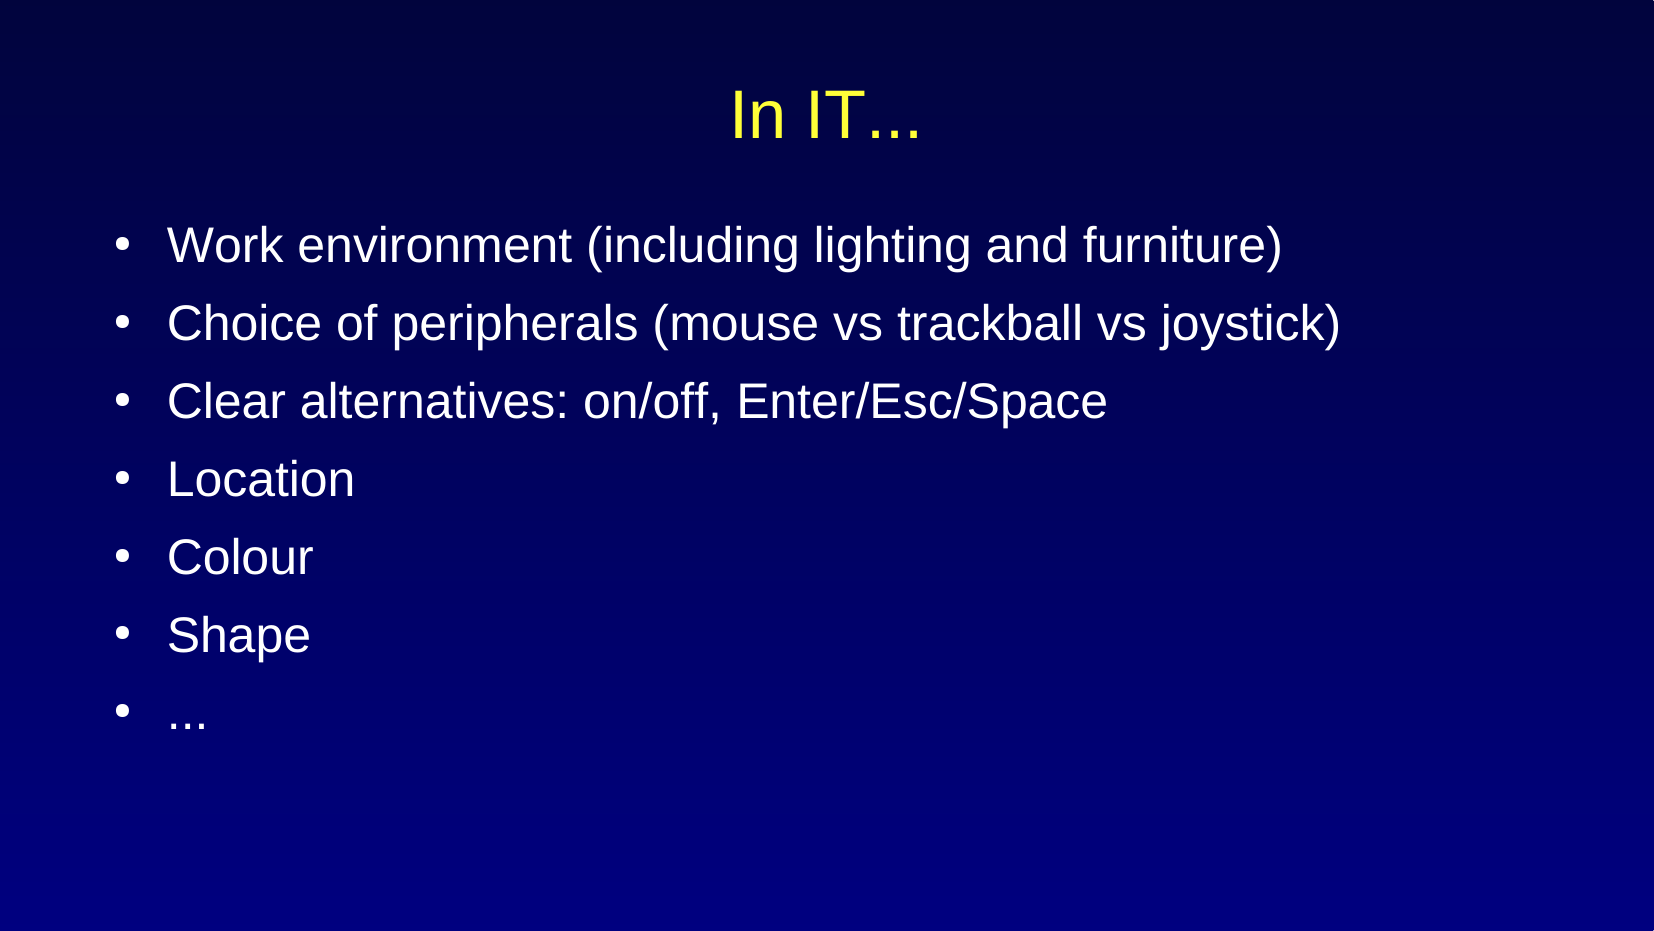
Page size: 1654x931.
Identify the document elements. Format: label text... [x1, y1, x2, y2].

list Work environment (including lighting and furniture) Choice of peripherals (mouse vs trackball vs joystick) Clear alternatives: on/off, Enter/Esc/Space Location Colour Shape ... [82, 217, 1571, 758]
title In IT... [82, 37, 1571, 193]
